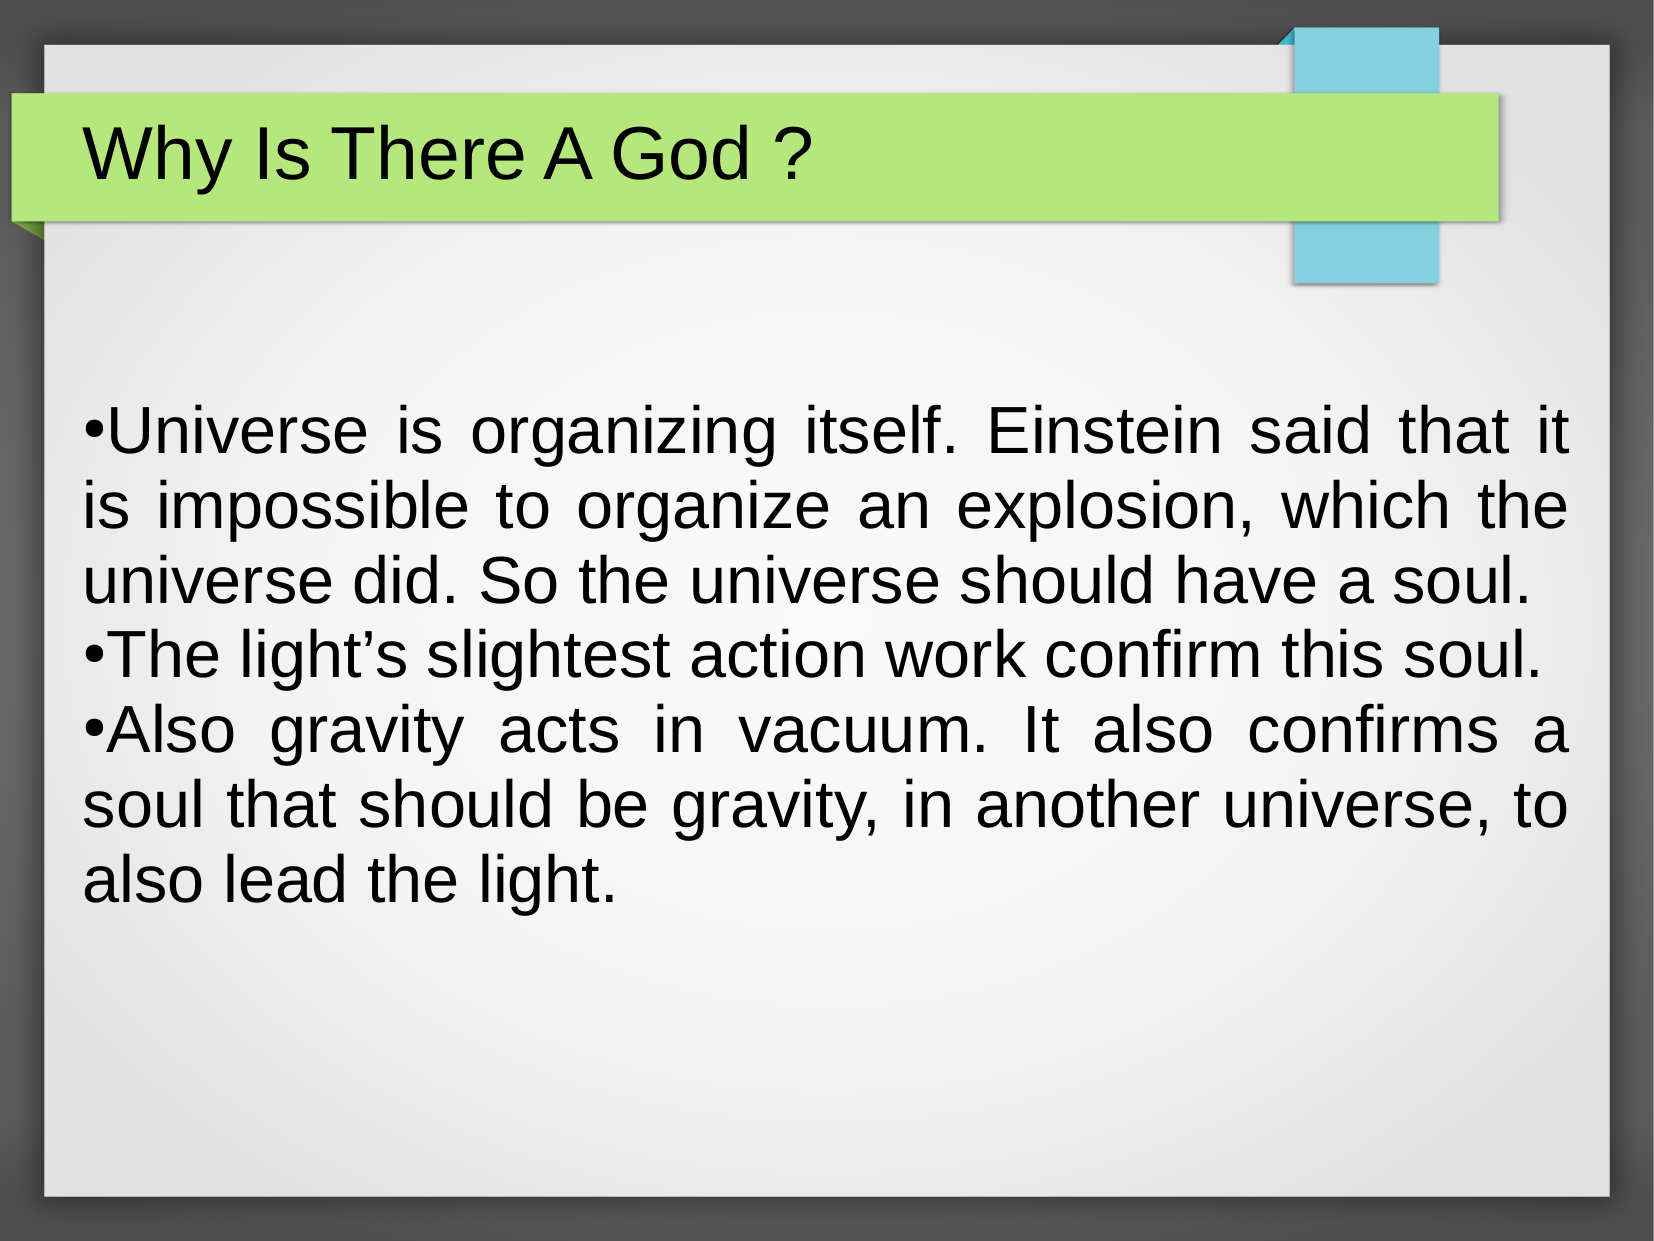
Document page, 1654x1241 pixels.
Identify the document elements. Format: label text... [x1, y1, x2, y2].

subtitle Universe is organizing itself. Einstein said that it is impossible to organize an explosion, which the universe did. So the universe should have a soul. The light’s slightest action work confirm this soul. Also gravity acts in vacuum. It also confirms a soul that should be gravity, in another universe, to also lead the light. [82, 295, 1571, 1015]
picture [0, 0, 1654, 1241]
title Why Is There A God ? [82, 94, 1264, 213]
